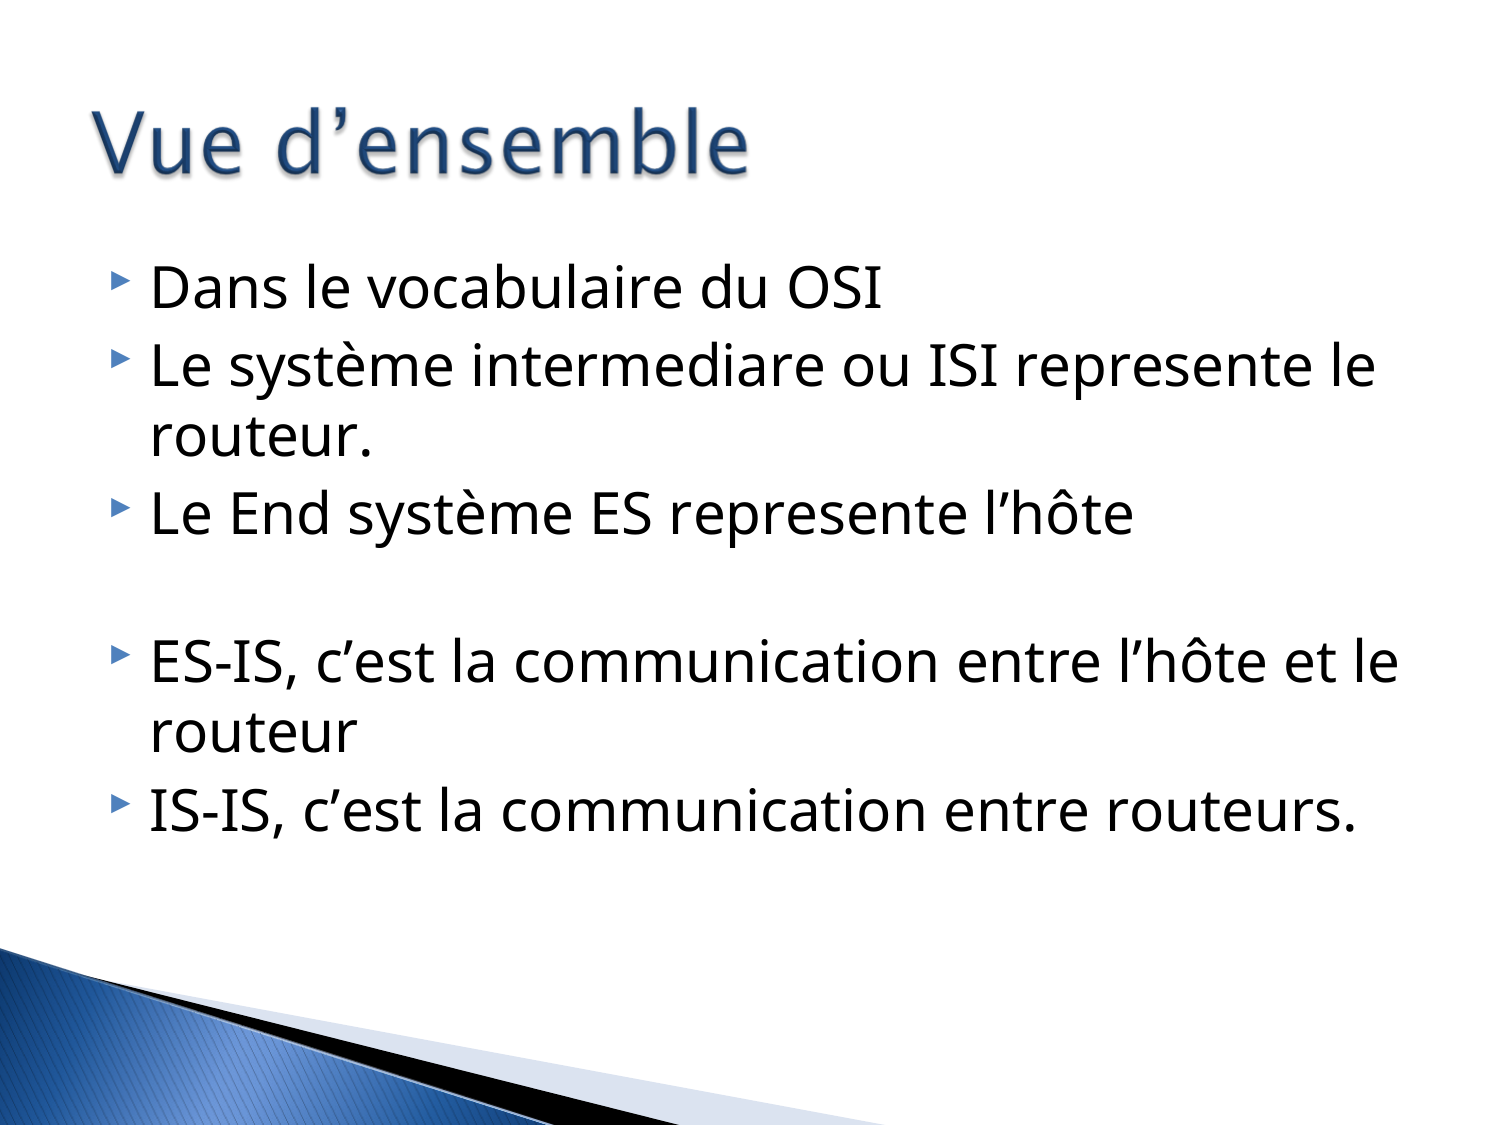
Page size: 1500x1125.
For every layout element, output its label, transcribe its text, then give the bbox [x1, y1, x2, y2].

text_box [75, 45, 1426, 234]
picture [0, 947, 559, 1125]
list Dans le vocabulaire du OSI Le système intermediare ou ISI represente le routeur. Le End système ES represente l’hôte ES-IS, c’est la communication entre l’hôte et le routeur IS-IS, c’est la communication entre routeurs. [75, 242, 1426, 986]
